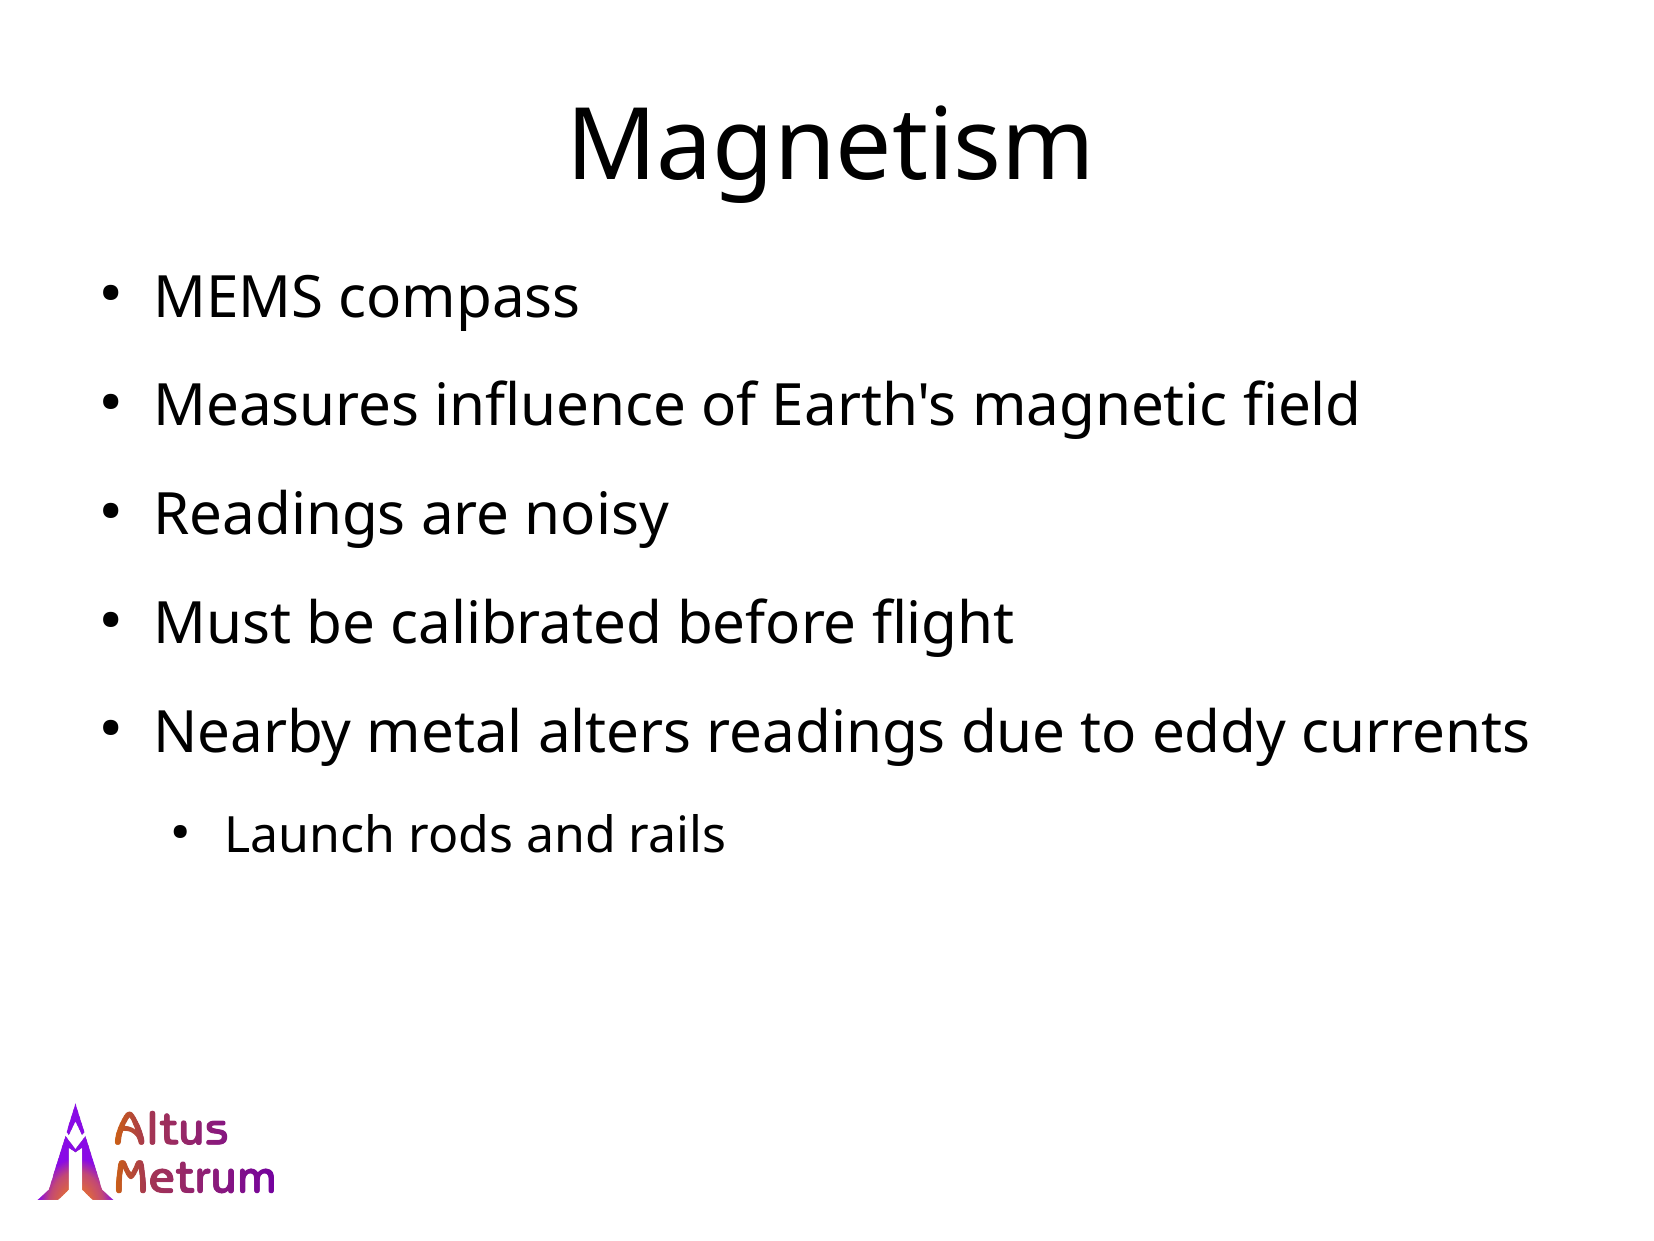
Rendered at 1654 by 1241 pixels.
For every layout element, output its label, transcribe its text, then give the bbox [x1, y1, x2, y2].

list MEMS compass Measures influence of Earth's magnetic field Readings are noisy Must be calibrated before flight Nearby metal alters readings due to eddy currents Launch rods and rails [82, 254, 1571, 1059]
title Magnetism [86, 55, 1576, 226]
picture [37, 1103, 274, 1200]
